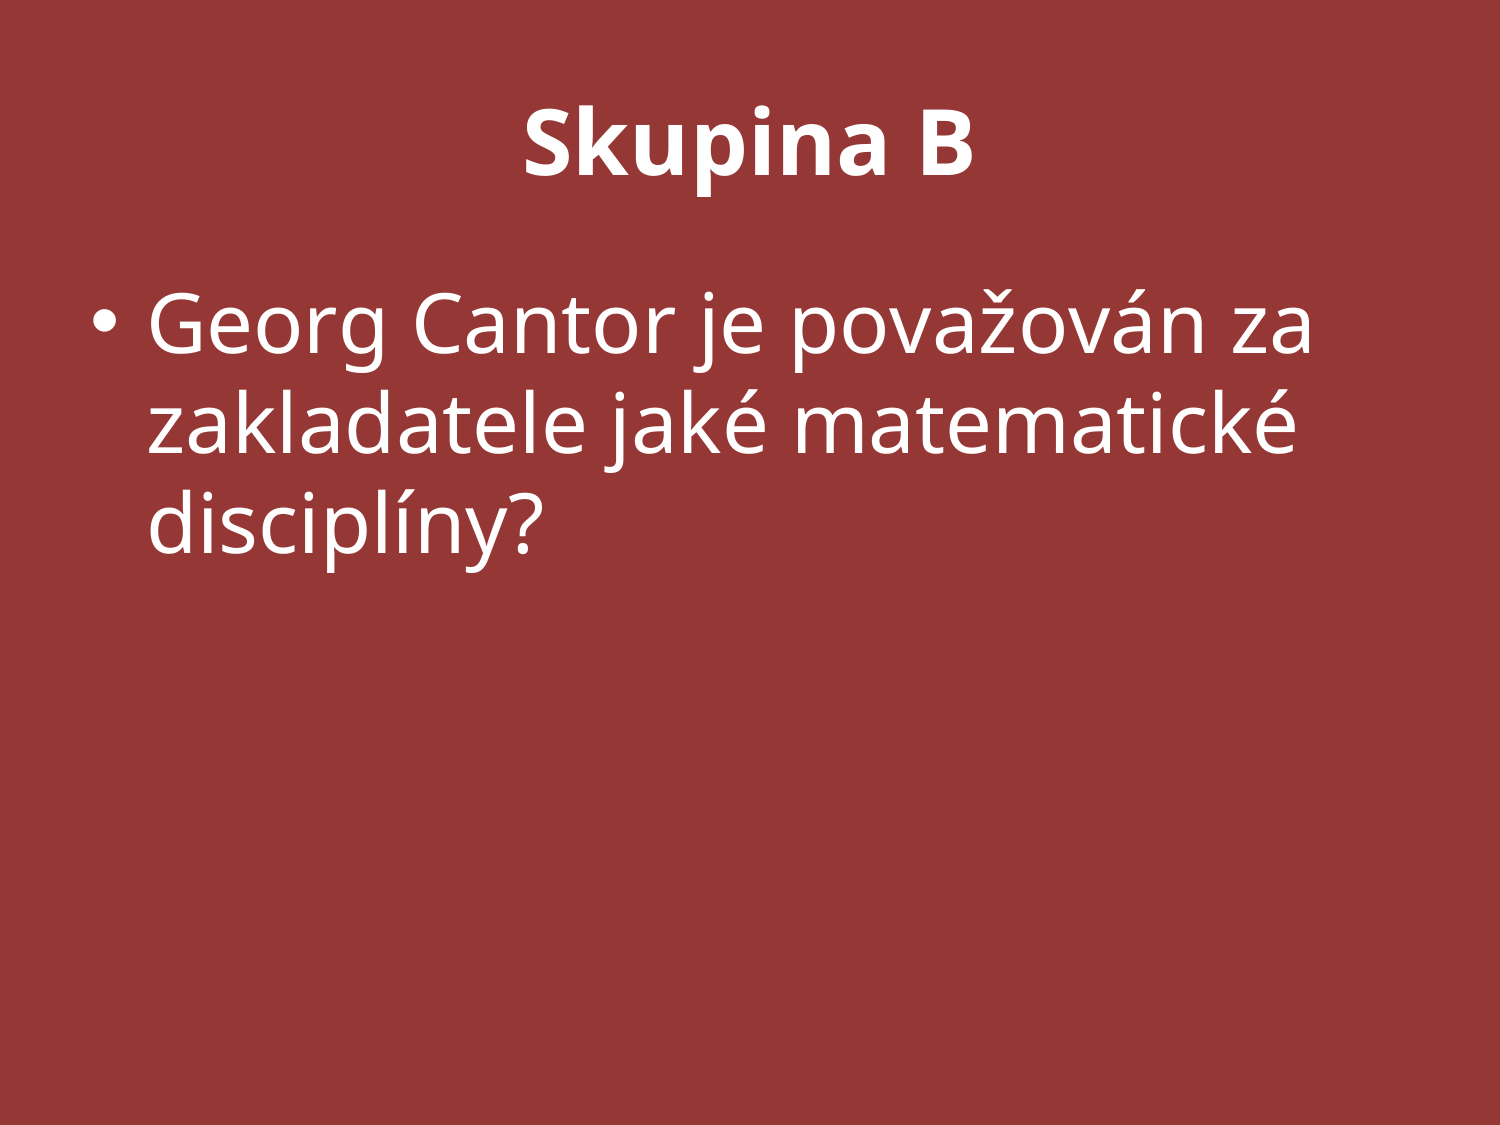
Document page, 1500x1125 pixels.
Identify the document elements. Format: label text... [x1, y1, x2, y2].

title Skupina B [75, 45, 1426, 233]
list Georg Cantor je považován za zakladatele jaké matematické disciplíny? [75, 262, 1426, 1006]
